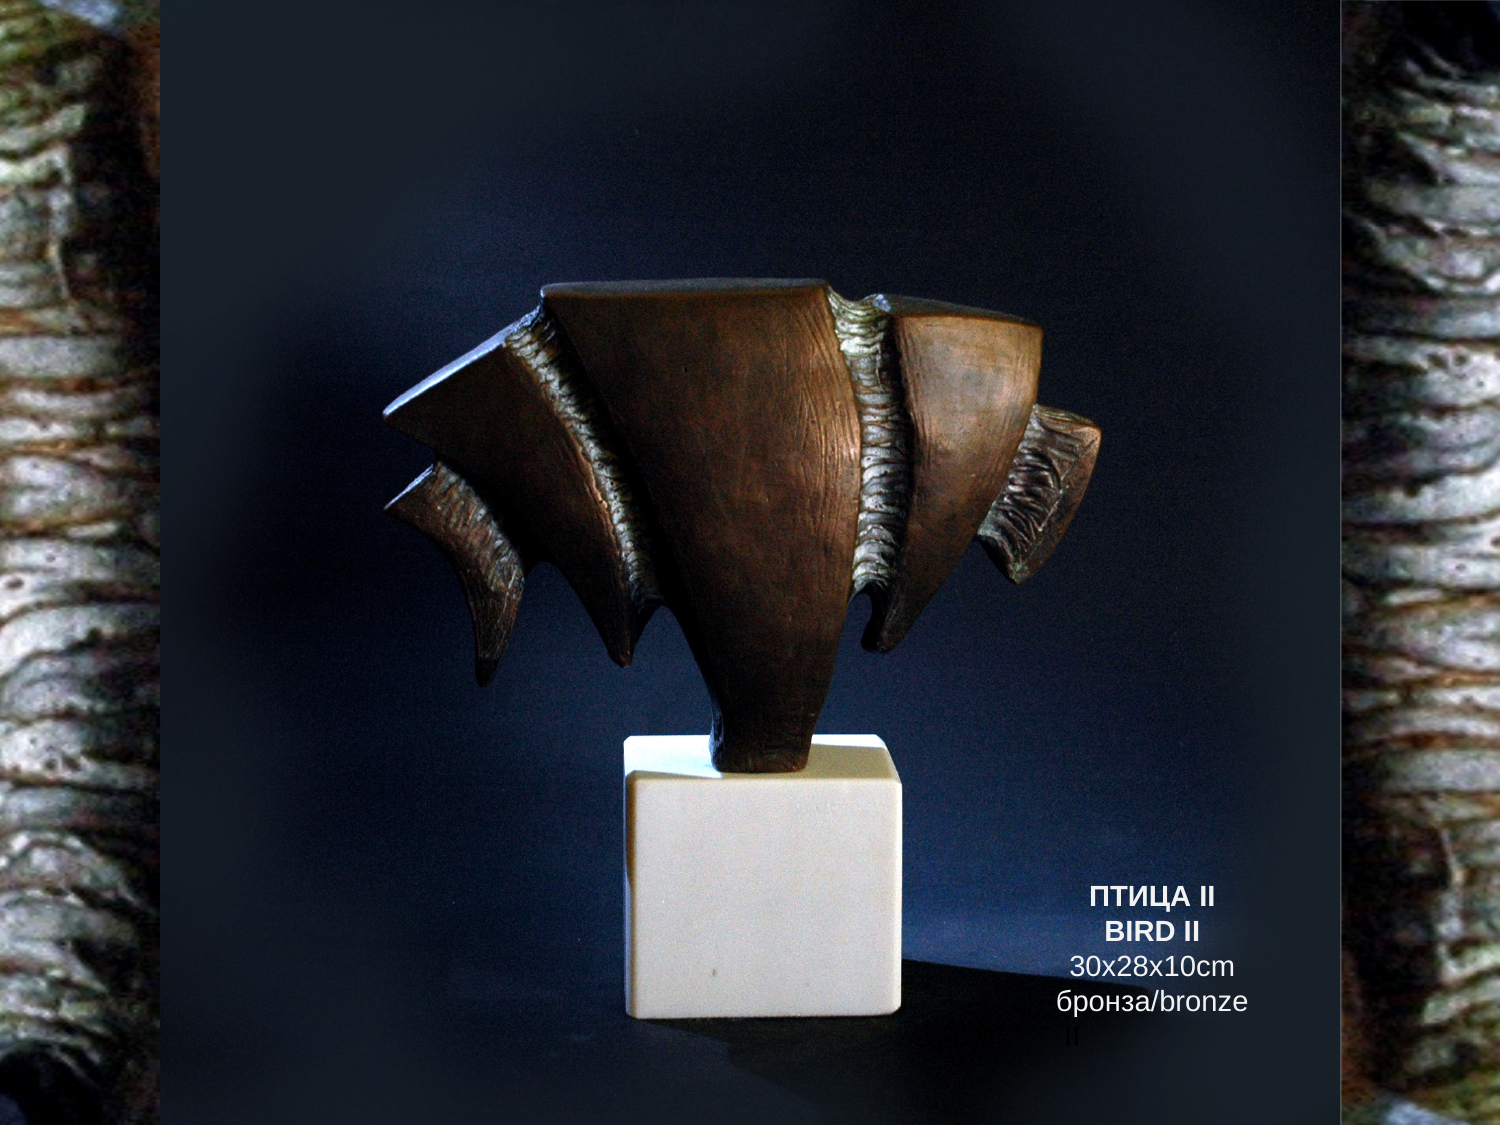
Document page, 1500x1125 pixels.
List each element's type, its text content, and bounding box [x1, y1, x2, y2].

text_box Птица II Bird II 30x28x10cm бронза/bronze II [1040, 869, 1282, 1062]
picture [0, 0, 1500, 1125]
